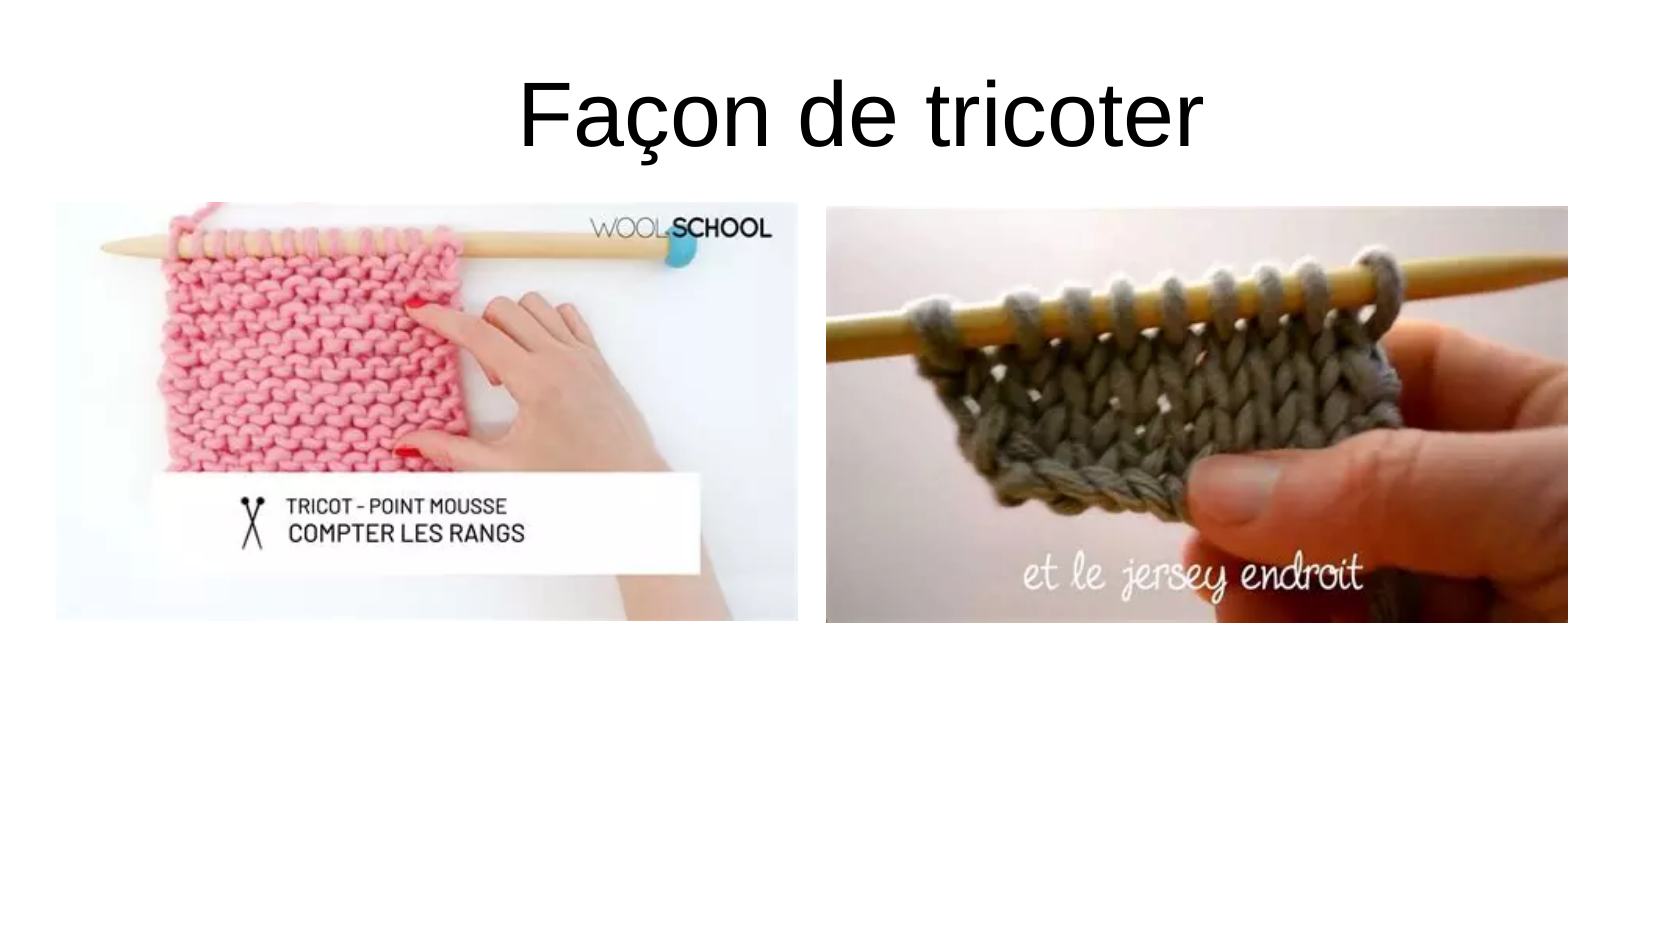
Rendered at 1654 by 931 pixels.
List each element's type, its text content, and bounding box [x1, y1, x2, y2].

title Façon de tricoter [118, 37, 1607, 193]
picture [826, 206, 1568, 623]
picture [56, 202, 798, 621]
